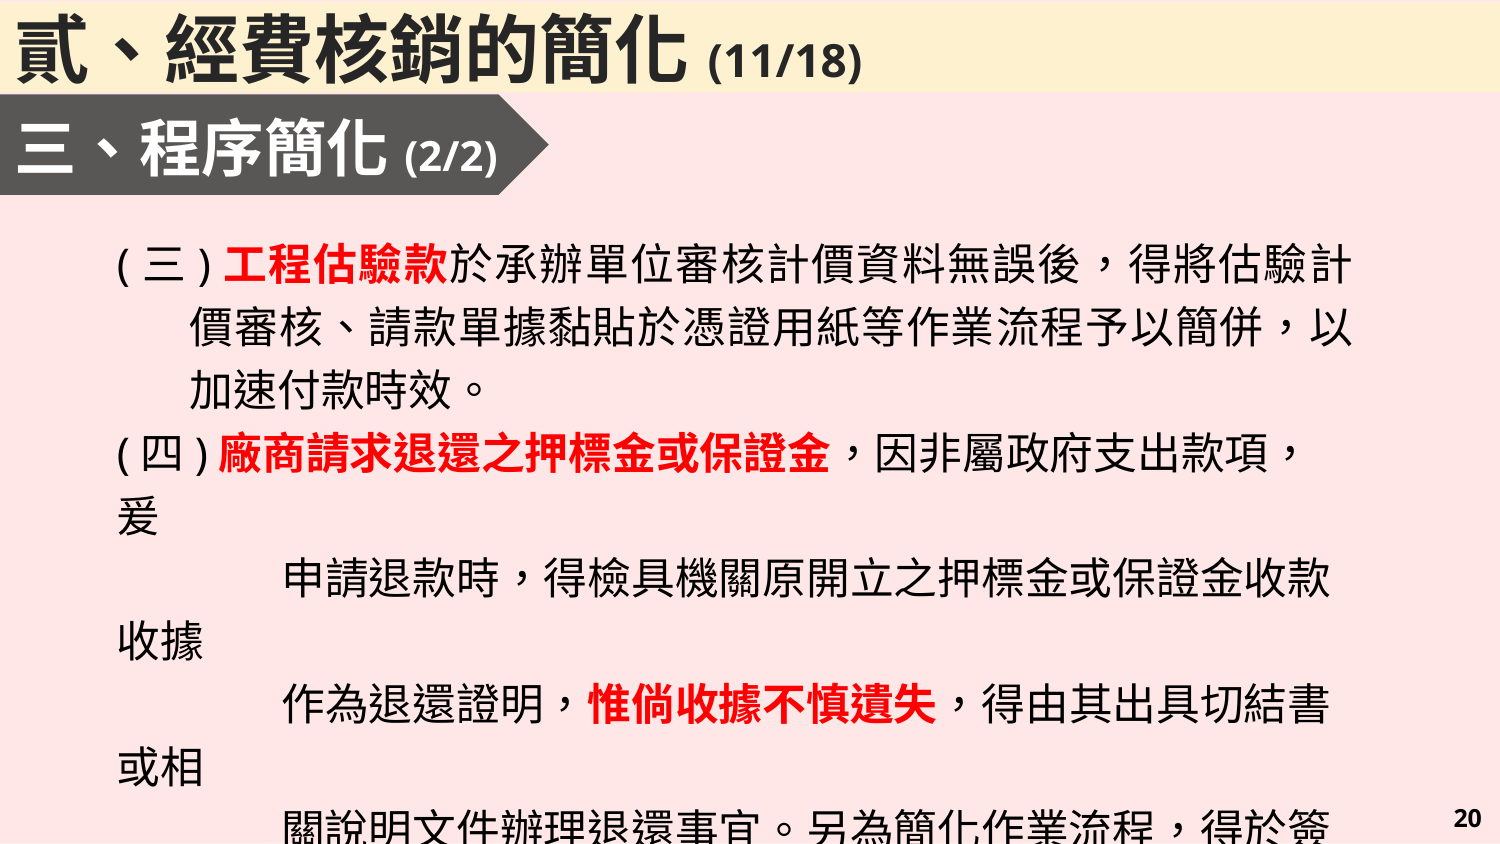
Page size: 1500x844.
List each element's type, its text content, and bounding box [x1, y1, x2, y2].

text_box [429, 840, 439, 844]
text_box [0, 93, 1500, 844]
text_box [573, 814, 580, 820]
text_box [816, 814, 839, 824]
text_box [992, 809, 1045, 844]
slide_number <編號> [1250, 829, 1258, 844]
text_box [521, 809, 538, 844]
text_box [535, 809, 695, 844]
text_box [1048, 809, 1137, 844]
text_box [1044, 809, 1049, 817]
text_box [573, 822, 580, 828]
text_box [425, 820, 443, 834]
text_box [348, 824, 358, 831]
text_box [651, 827, 665, 831]
text_box [698, 809, 887, 844]
text_box [822, 835, 841, 844]
text_box [873, 809, 901, 844]
text_box [518, 822, 524, 844]
list (三)工程估驗款於承辦單位審核計價資料無誤後，得將估驗計價審核、請款單據黏貼於憑證用紙等作業流程予以簡併，以加速付款時效。 (四)廠商請求退還之押標金或保證金，因非屬政府支出款項，爰 申請退款時，得檢具機關原開立之押標金或保證金收款收據 作為退還證明，惟倘收據不慎遺失，得由其出具切結書或相 關說明文件辦理退還事宜。另為簡化作業流程，得於簽付尾 款作業時併同敘明已無待解決事項及應退還履約保證金資訊 之內容，辦理退款作業。 [101, 218, 1369, 809]
slide_number <編號> [1137, 809, 1254, 844]
text_box [922, 809, 993, 844]
text_box [732, 825, 747, 830]
slide_number <編號> [1253, 671, 1498, 844]
text_box [863, 828, 884, 833]
text_box [732, 832, 747, 837]
text_box [393, 814, 405, 822]
text_box [732, 840, 747, 844]
text_box [305, 825, 318, 844]
text_box [390, 835, 405, 844]
text_box [349, 834, 355, 844]
text_box [564, 822, 571, 828]
text_box [1041, 820, 1054, 825]
text_box [869, 820, 881, 825]
text_box [564, 814, 571, 820]
text_box [288, 825, 300, 844]
text_box 貳、經費核銷的簡化(11/18) [0, 2, 1500, 93]
text_box [434, 809, 518, 844]
text_box [330, 837, 337, 844]
text_box [898, 815, 907, 820]
text_box [393, 825, 405, 832]
slide_number <編號> [1137, 814, 1148, 823]
text_box [900, 809, 929, 844]
text_box 三、程序簡化(2/2) [0, 97, 529, 195]
text_box [917, 815, 926, 820]
